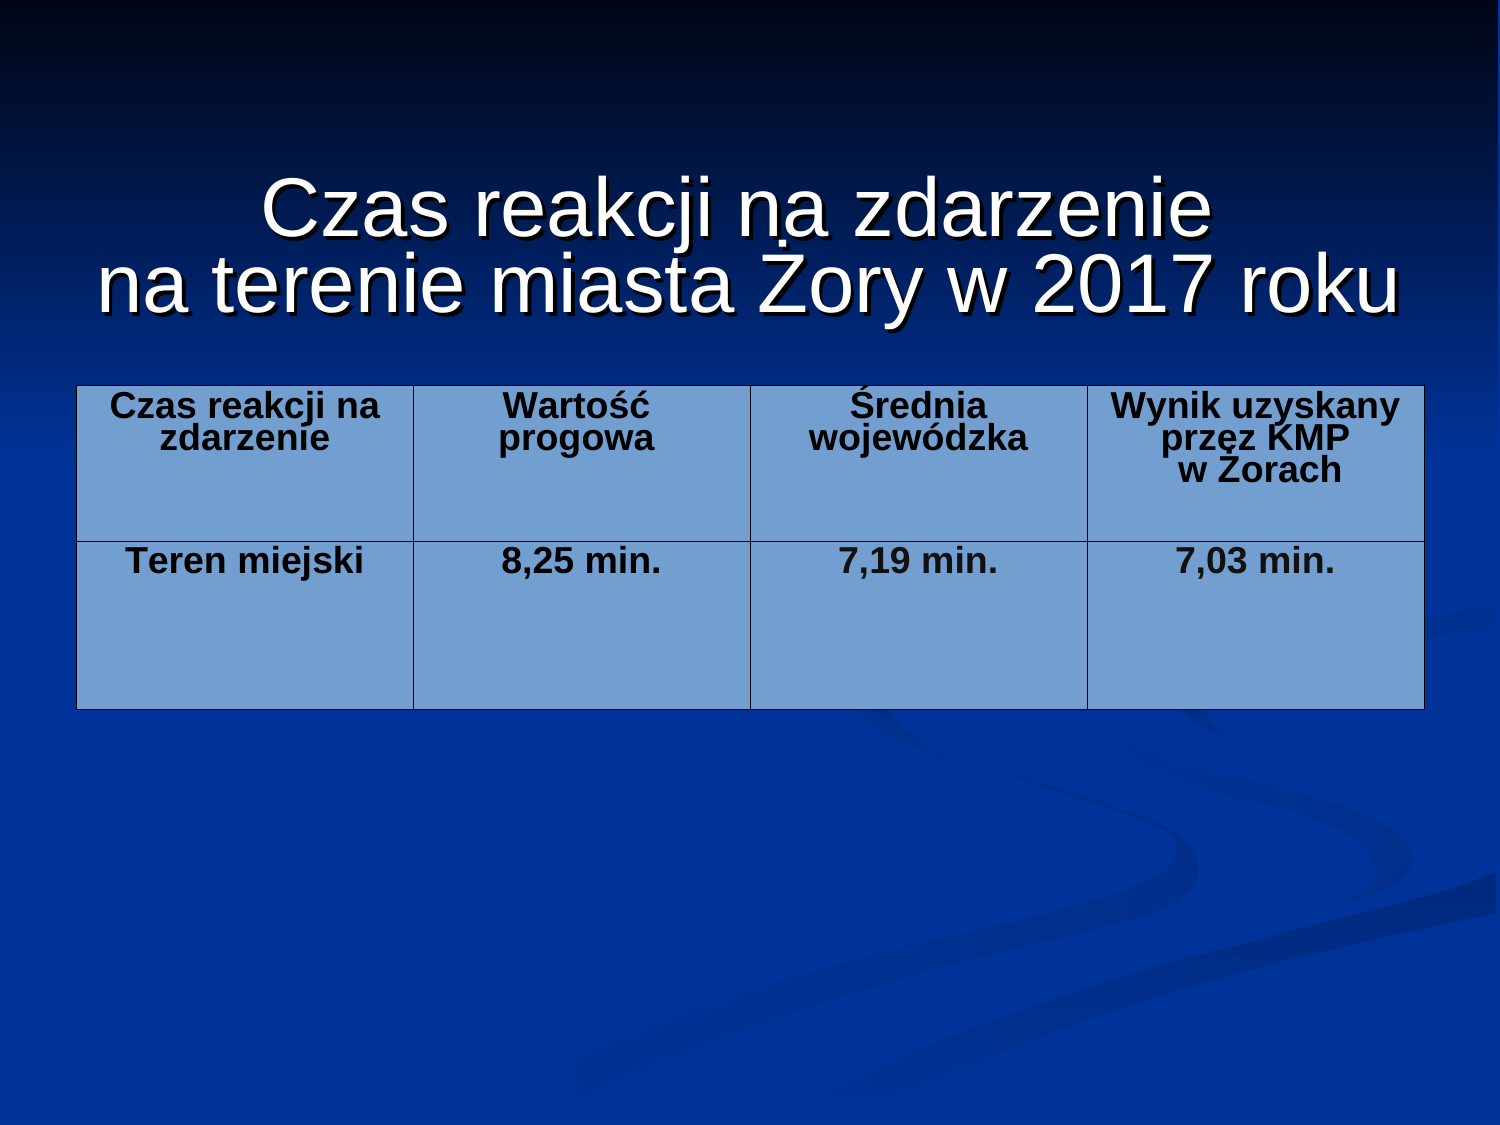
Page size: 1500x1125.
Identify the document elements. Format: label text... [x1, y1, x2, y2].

table_cell 7,19 min. [751, 542, 1087, 709]
table_cell 8,25 min. [414, 542, 750, 709]
table_header Wynik uzyskany przez KMP w Żorach [1088, 386, 1424, 541]
table_cell 7,03 min. [1088, 542, 1424, 709]
title Czas reakcji na zdarzenie na terenie miasta Żory w 2017 roku [75, 0, 1423, 386]
table_header Średnia wojewódzka [751, 386, 1087, 541]
table_header Czas reakcji na zdarzenie [77, 386, 413, 541]
table_cell Teren miejski [77, 542, 413, 709]
table_header Wartość progowa [414, 386, 750, 541]
